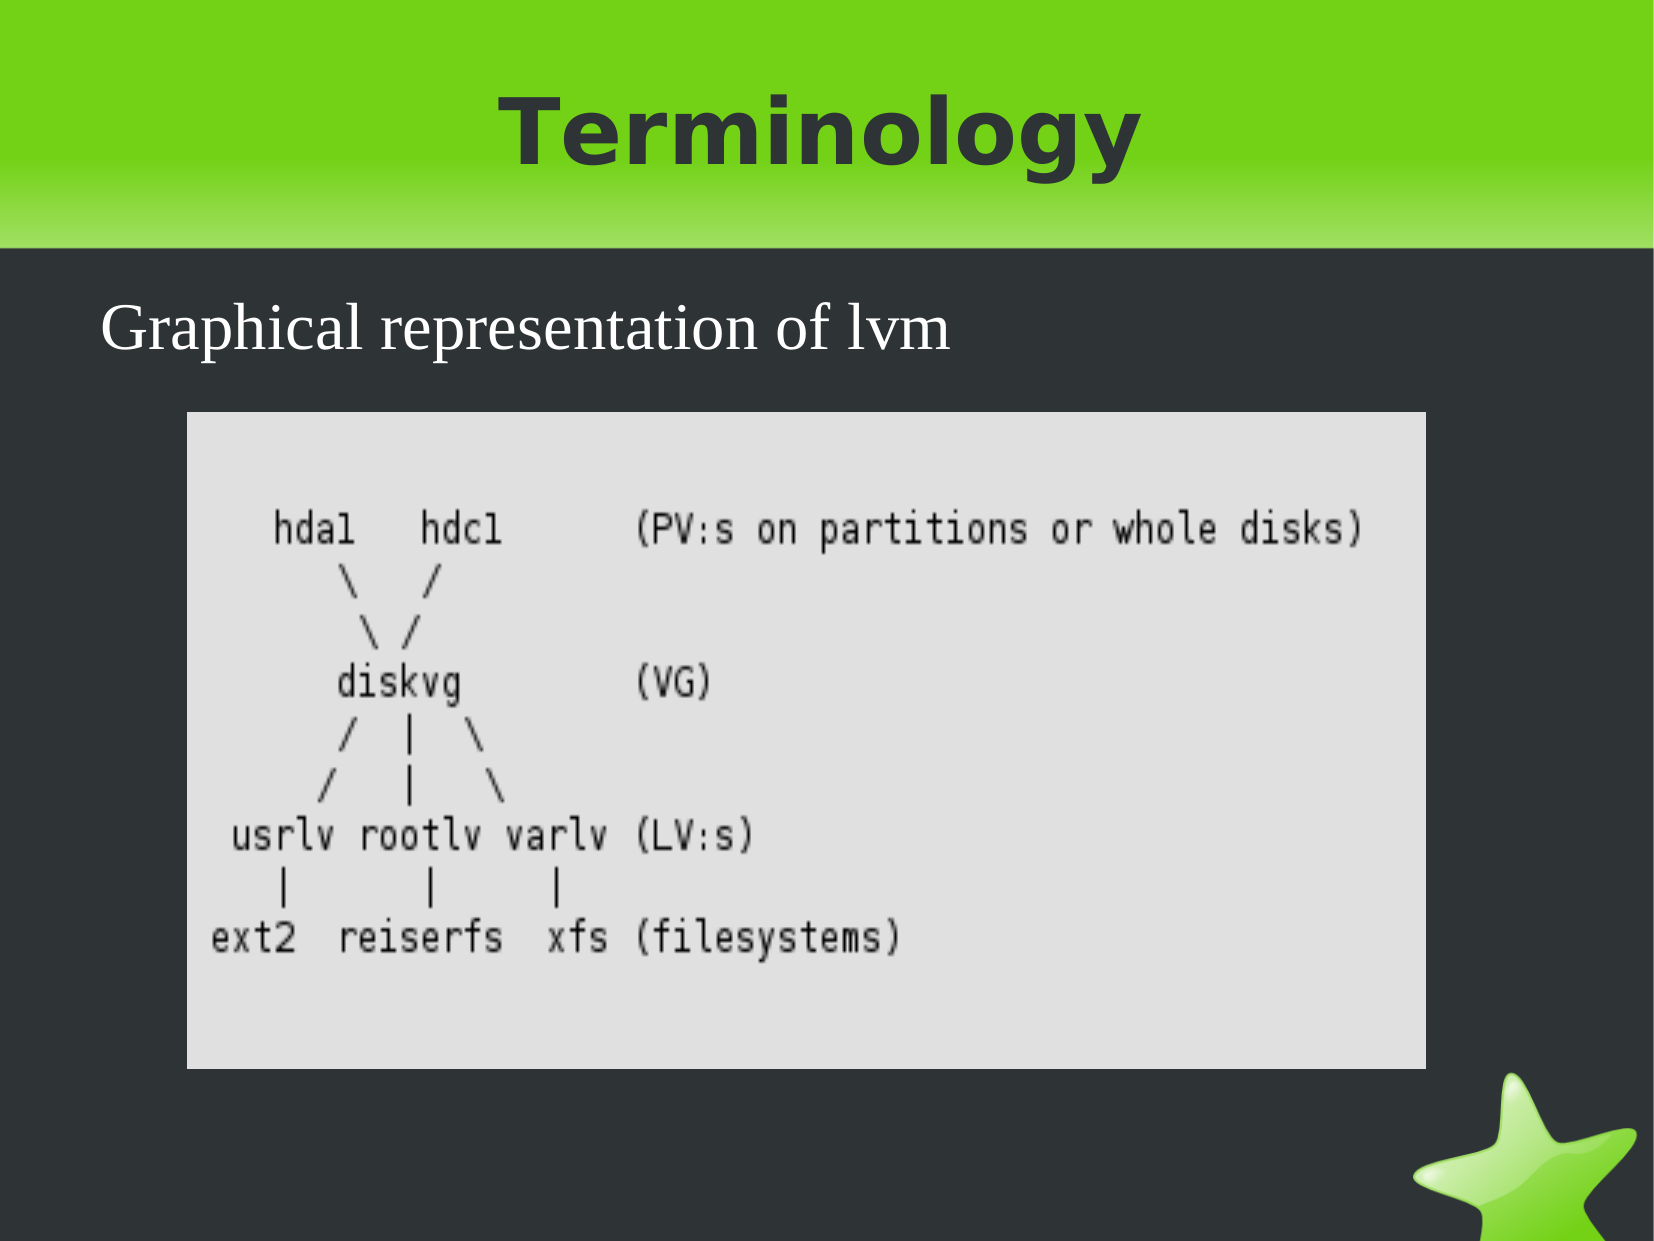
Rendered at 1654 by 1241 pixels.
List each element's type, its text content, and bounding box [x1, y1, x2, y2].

picture [0, 0, 1654, 1241]
list Graphical representation of lvm [82, 290, 1571, 1094]
title Terminology [76, 36, 1565, 229]
